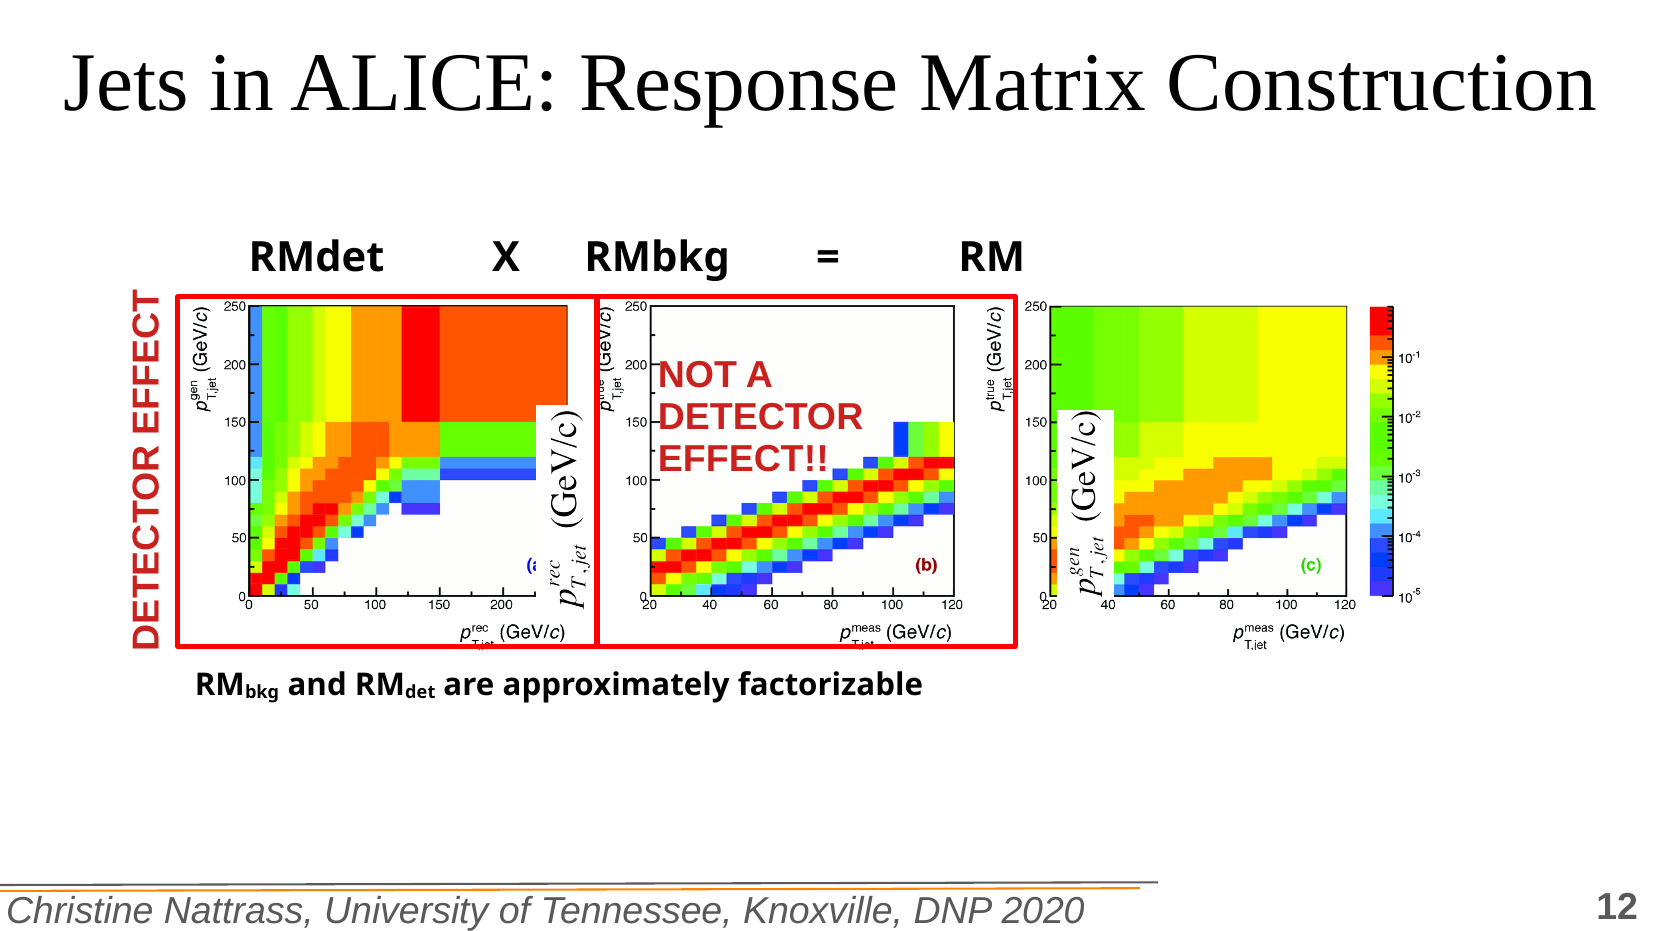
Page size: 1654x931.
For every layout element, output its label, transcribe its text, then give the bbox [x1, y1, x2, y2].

text_box RMdet X RMbkg = RM [179, 222, 1654, 288]
text_box DETECTOR EFFECT [117, 270, 174, 666]
title Jets in ALICE: Response Matrix Construction [9, 30, 1654, 135]
picture [163, 248, 1448, 658]
text_box RMbkg and RMdet are approximately factorizable [180, 657, 1368, 710]
text_box NOT A DETECTOR EFFECT!! [643, 346, 978, 487]
